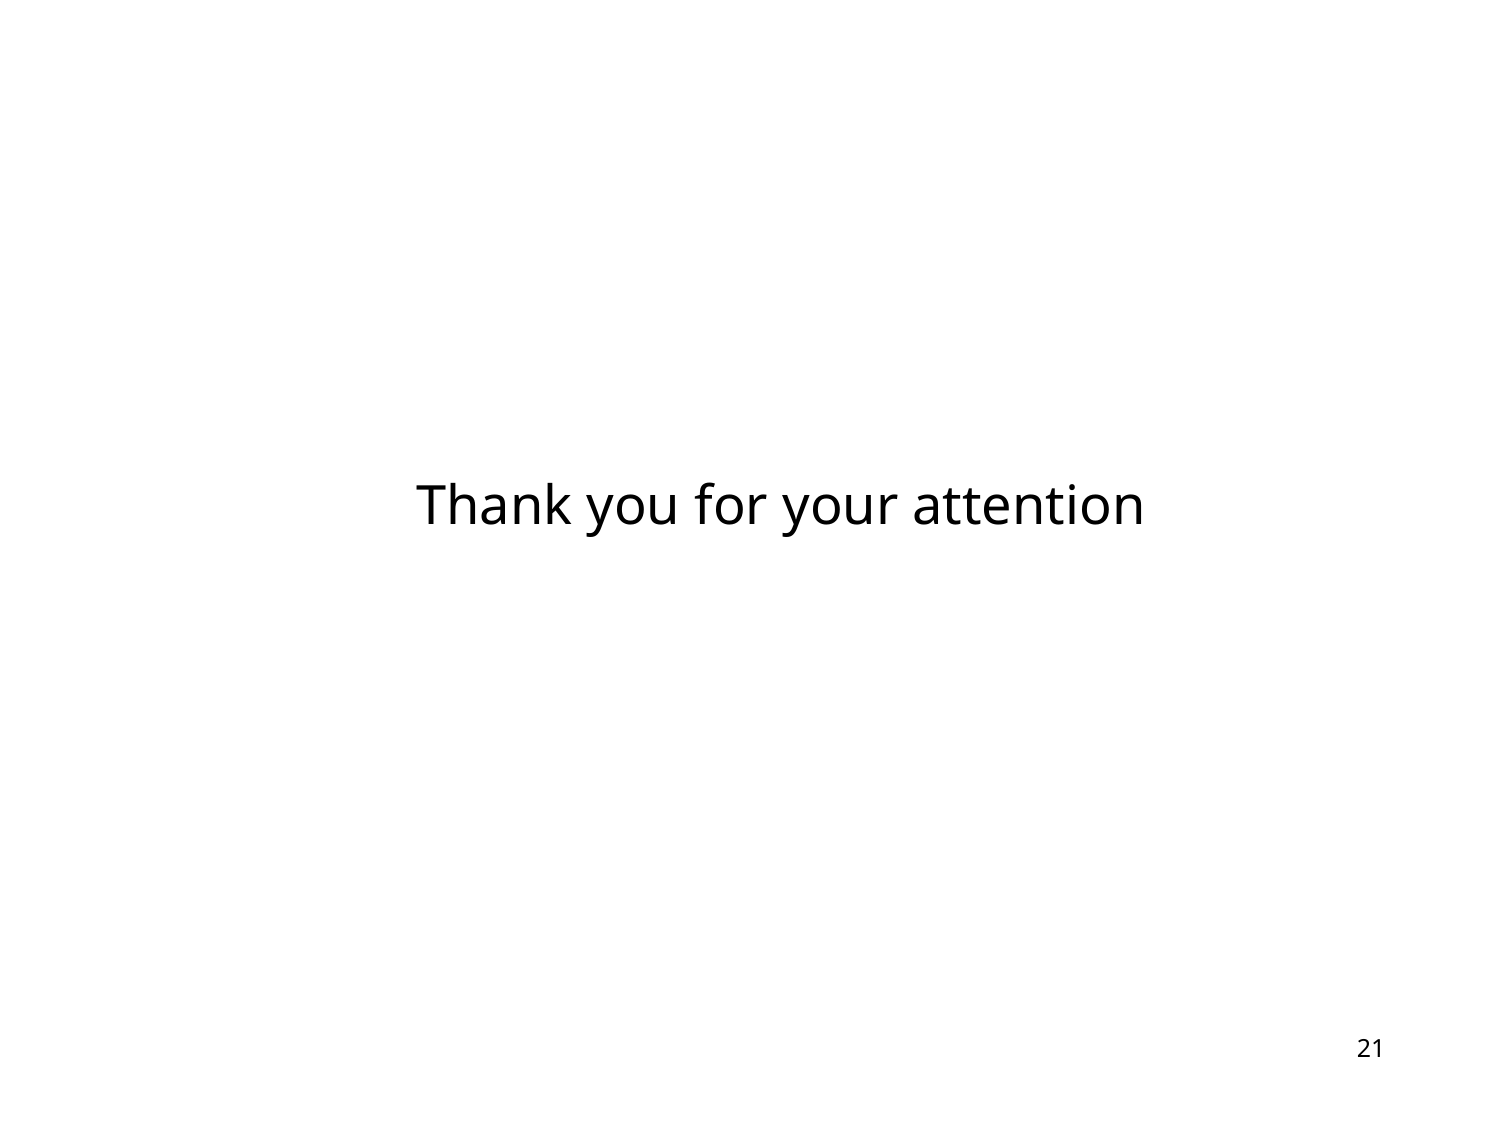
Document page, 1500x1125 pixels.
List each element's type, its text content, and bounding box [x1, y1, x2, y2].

text_box <number> [1074, 1024, 1401, 1103]
list Thank you for your attention [287, 462, 1276, 788]
